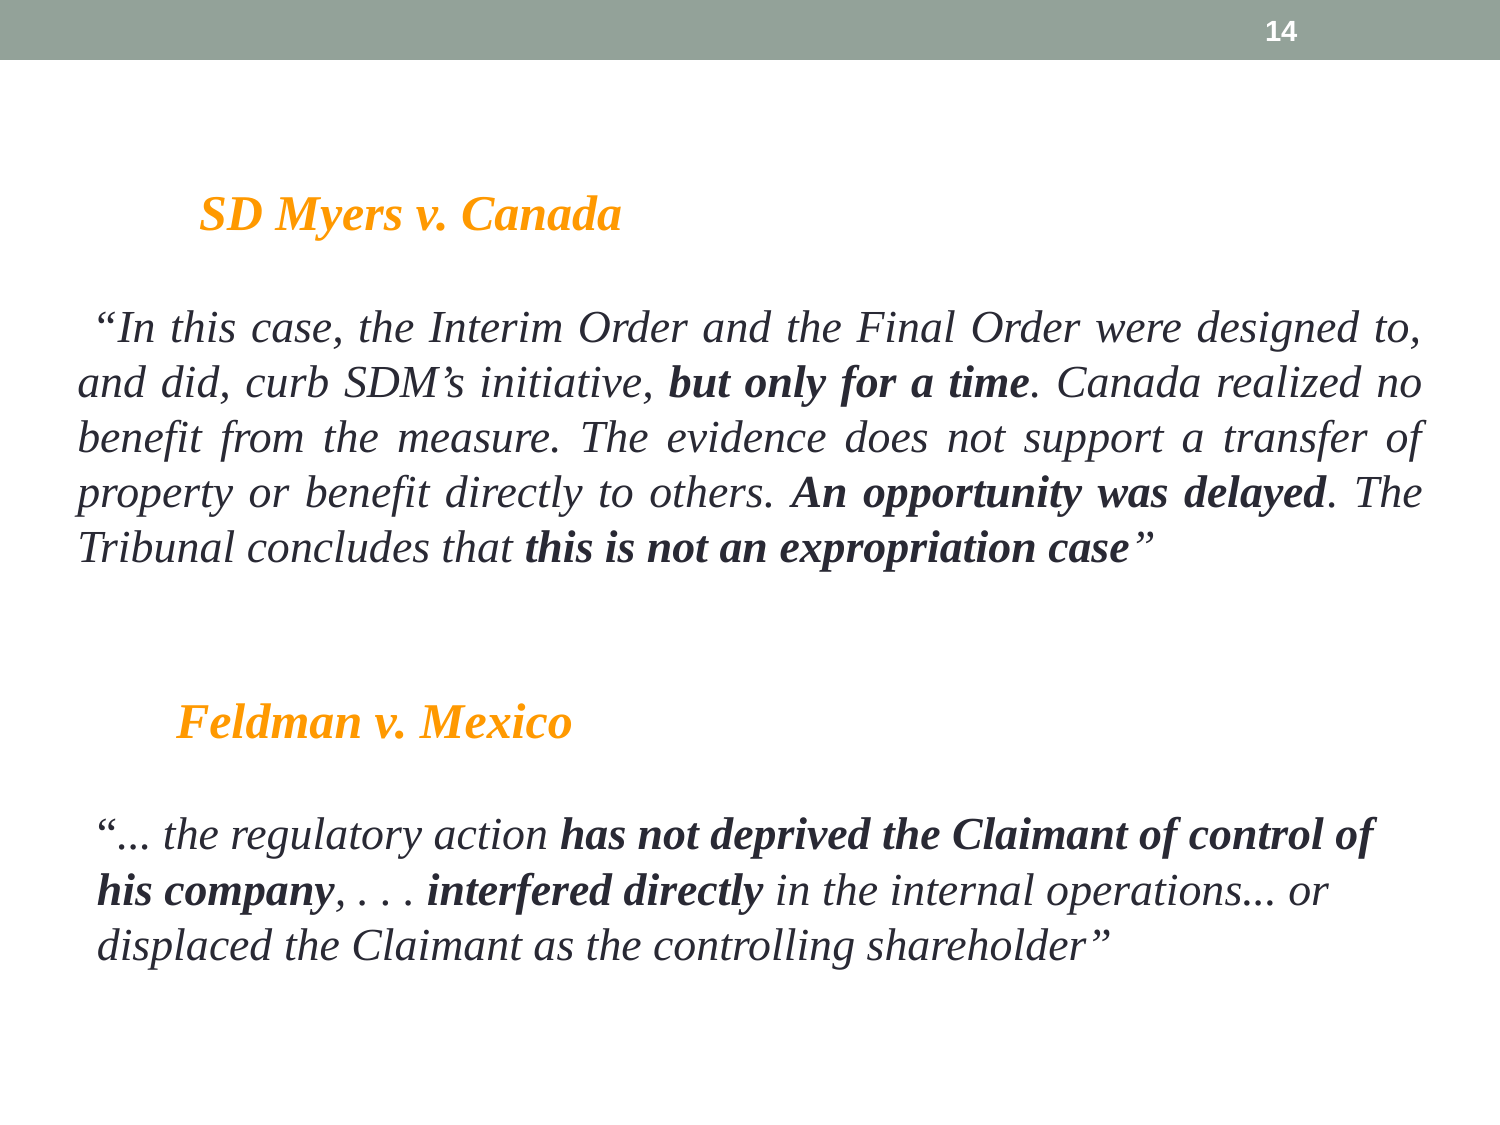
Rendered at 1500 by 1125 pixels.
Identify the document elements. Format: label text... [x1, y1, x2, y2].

text_box “In this case, the Interim Order and the Final Order were designed to, and did, curb SDM’s initiative, but only for a time. Canada realized no benefit from the measure. The evidence does not support a transfer of property or benefit directly to others. An opportunity was delayed. The Tribunal concludes that this is not an expropriation case” [62, 289, 1438, 634]
slide_number <編號> [1250, 3, 1425, 57]
text_box Feldman v. Mexico [161, 680, 588, 756]
text_box “... the regulatory action has not deprived the Claimant of control of his company, . . . interfered directly in the internal operations... or displaced the Claimant as the controlling shareholder” [82, 796, 1454, 977]
text_box SD Myers v. Canada [184, 172, 638, 248]
